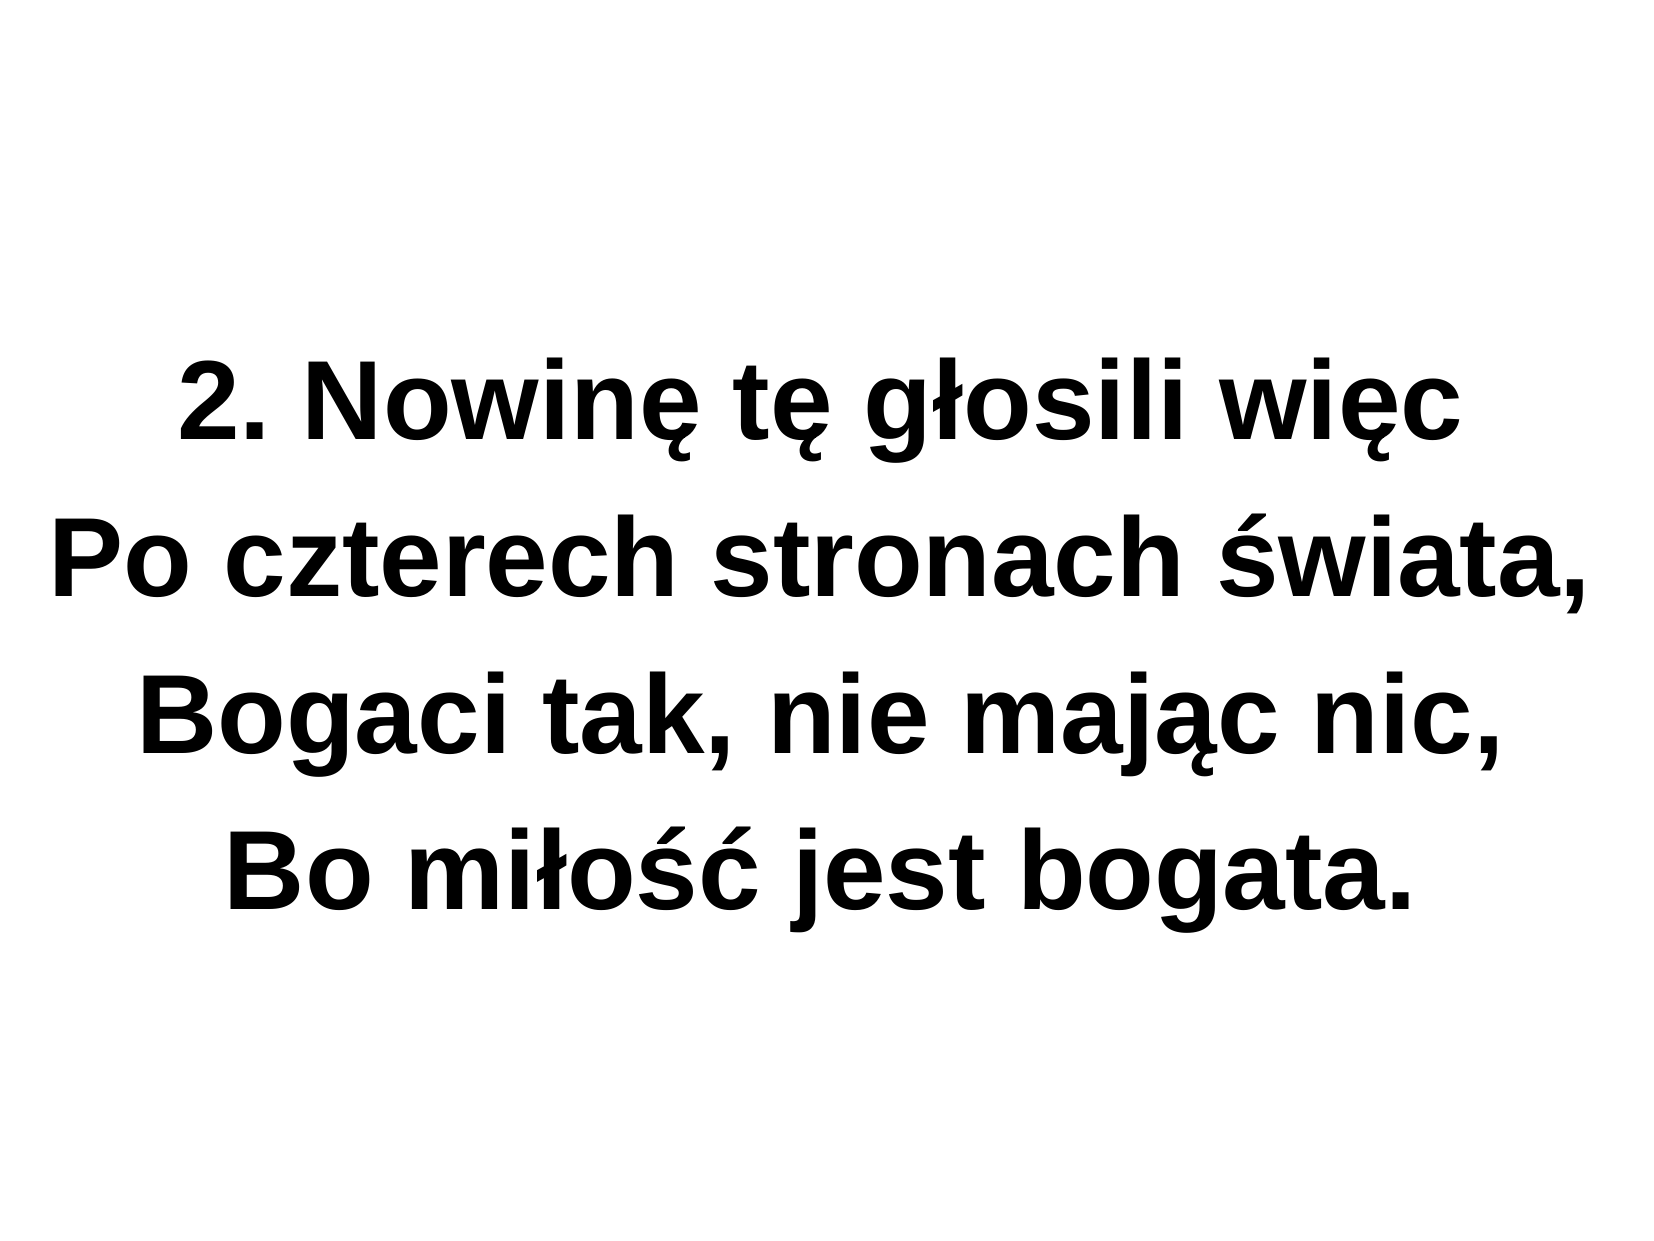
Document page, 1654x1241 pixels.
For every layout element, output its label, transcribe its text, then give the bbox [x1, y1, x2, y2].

subtitle 2. Nowinę tę głosili więc Po czterech stronach świata, Bogaci tak, nie mając nic, Bo miłość jest bogata. [0, 0, 1642, 1241]
